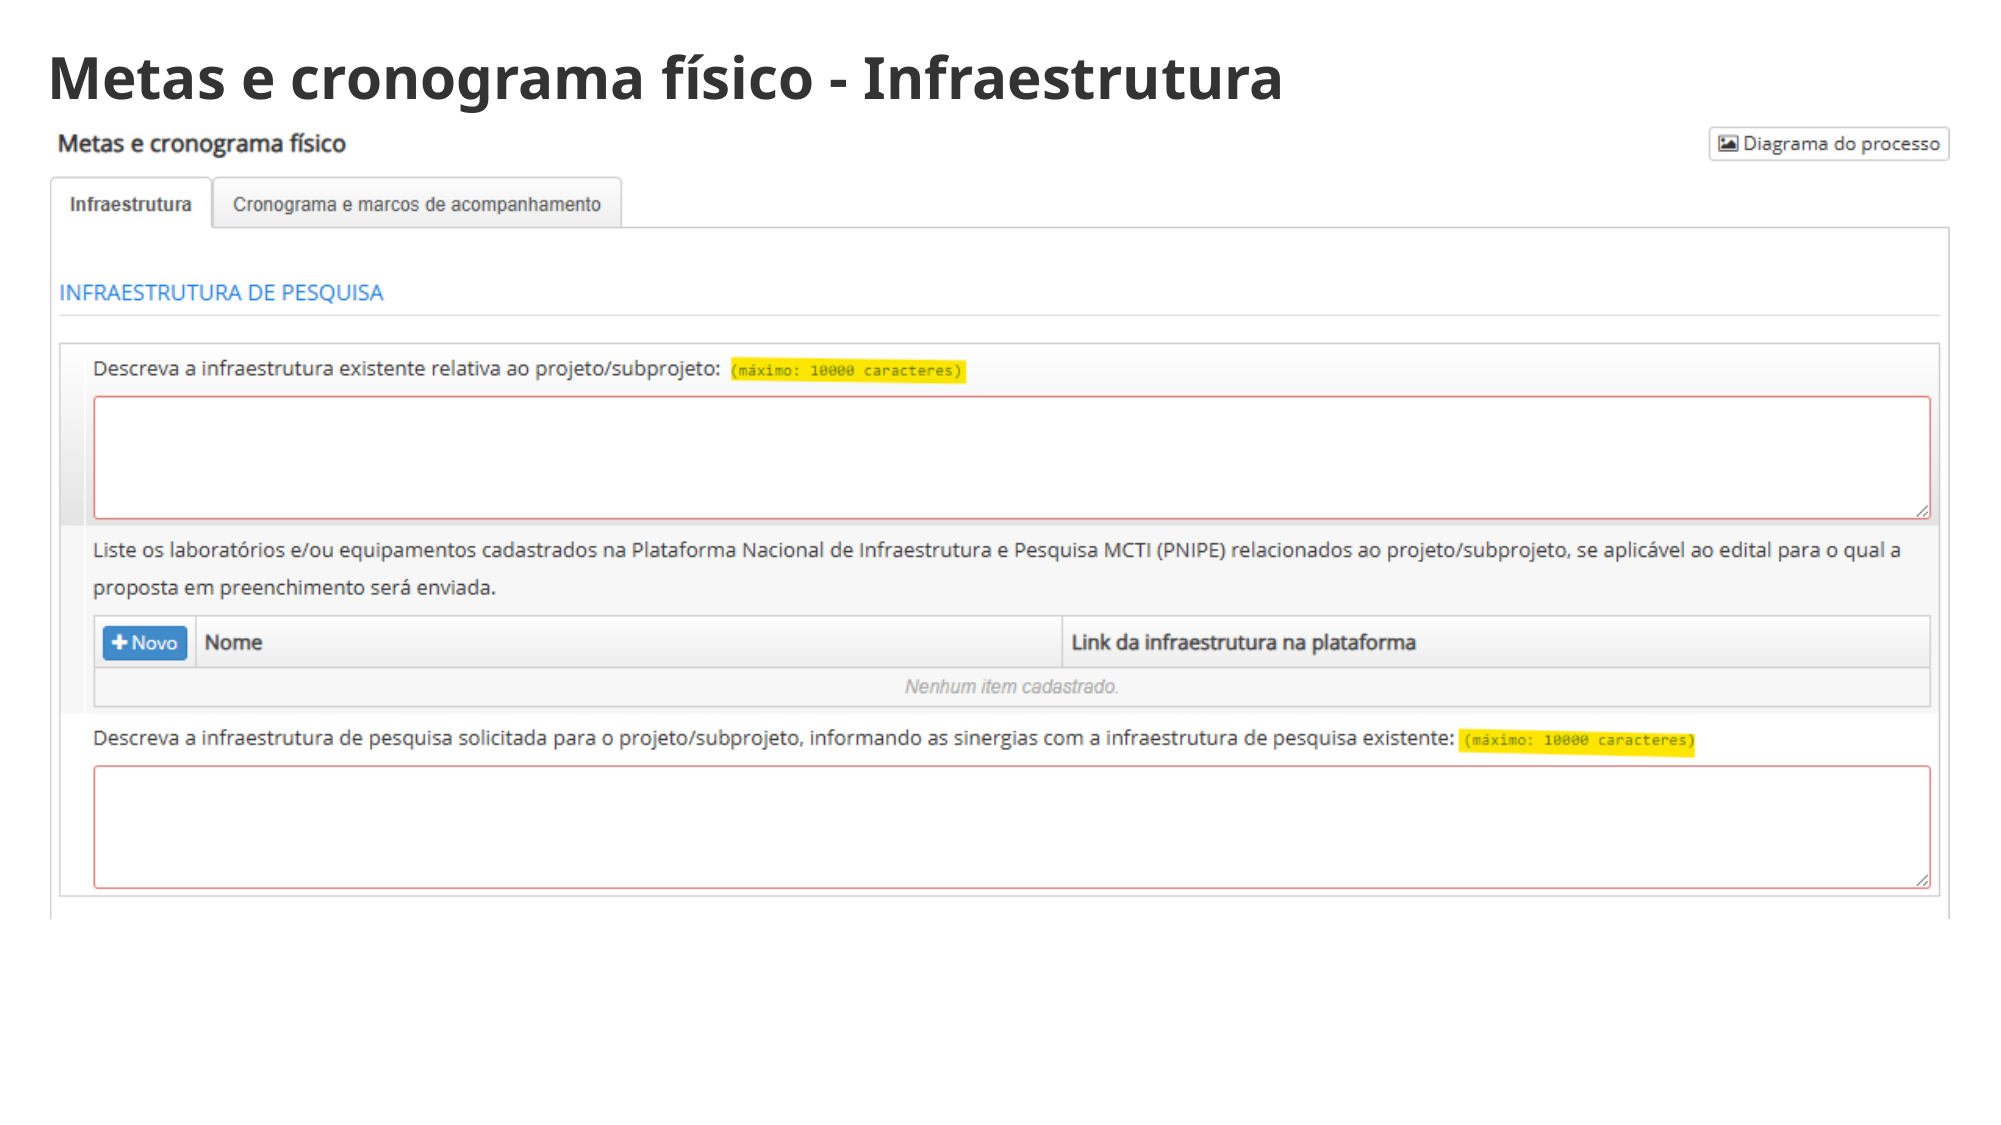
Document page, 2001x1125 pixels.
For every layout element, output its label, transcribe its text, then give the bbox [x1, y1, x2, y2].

picture [50, 119, 1950, 919]
title Metas e cronograma físico - Infraestrutura [32, 29, 1982, 120]
